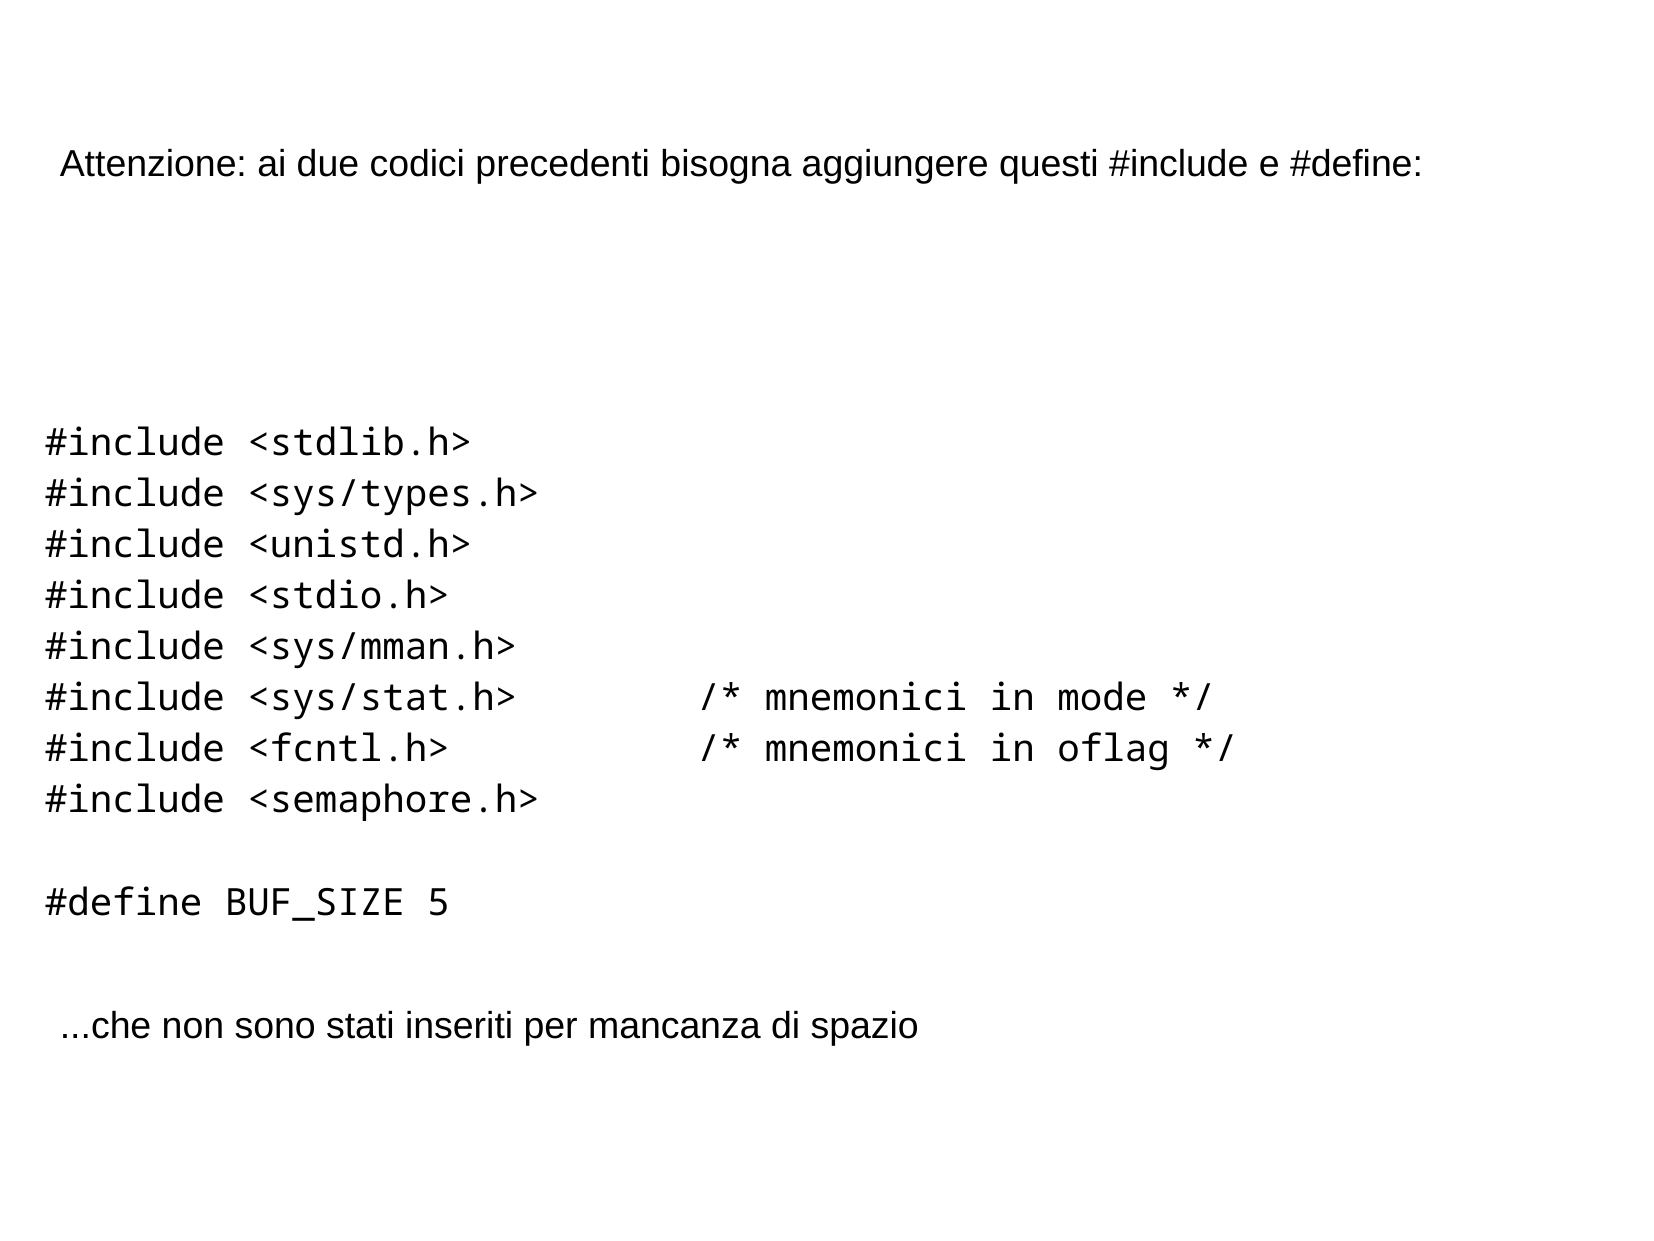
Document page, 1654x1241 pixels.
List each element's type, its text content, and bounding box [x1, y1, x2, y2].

text_box ...che non sono stati inseriti per mancanza di spazio [45, 997, 1456, 1055]
text_box #include <stdlib.h> #include <sys/types.h> #include <unistd.h> #include <stdio.h> #include <sys/mman.h> #include <sys/stat.h> /* mnemonici in mode */ #include <fcntl.h> /* mnemonici in oflag */ #include <semaphore.h> #define BUF_SIZE 5 [30, 408, 1621, 903]
text_box Attenzione: ai due codici precedenti bisogna aggiungere questi #include e #define: [45, 135, 1456, 192]
